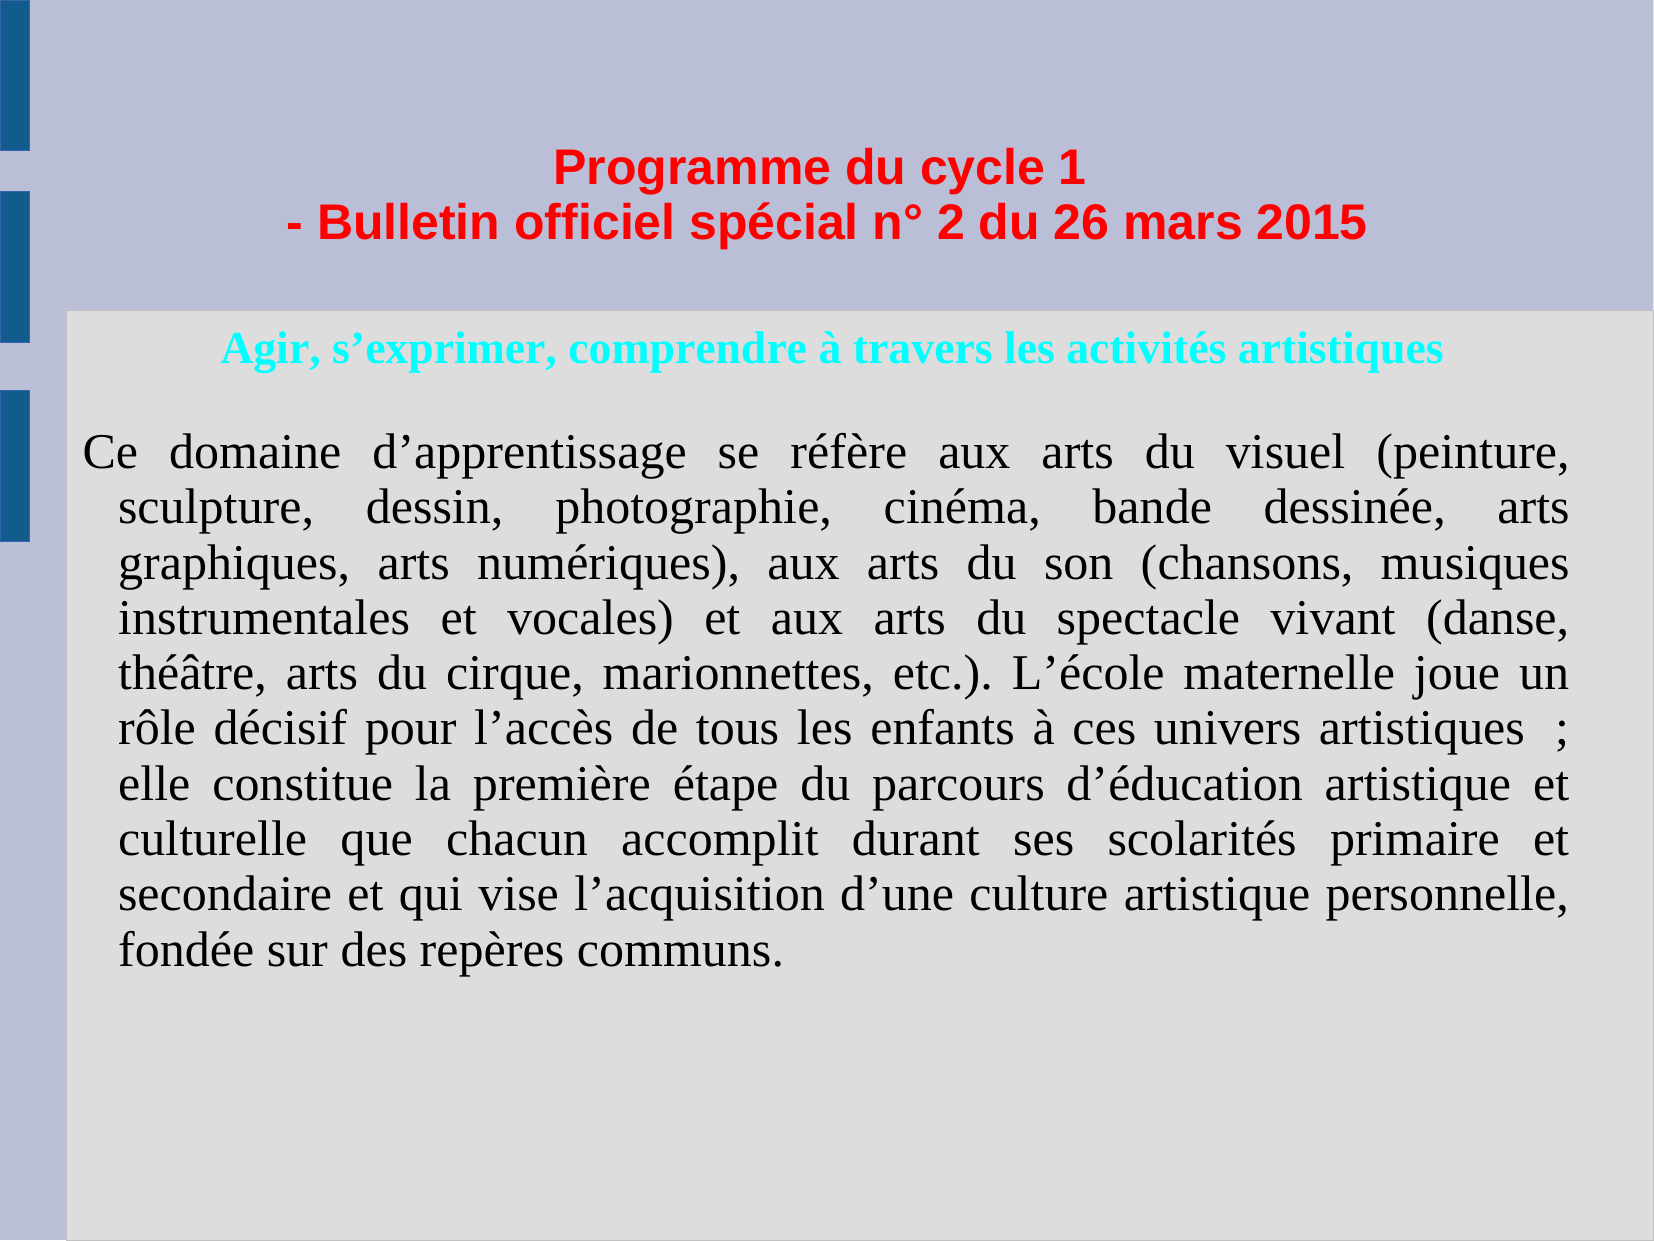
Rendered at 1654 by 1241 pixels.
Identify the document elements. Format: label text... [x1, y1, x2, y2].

title Programme du cycle 1 - Bulletin officiel spécial n° 2 du 26 mars 2015 [121, 91, 1534, 290]
subtitle Agir, s’exprimer, comprendre à travers les activités artistiques Ce domaine d’apprentissage se réfère aux arts du visuel (peinture, sculpture, dessin, photographie, cinéma, bande dessinée, arts graphiques, arts numériques), aux arts du son (chansons, musiques instrumentales et vocales) et aux arts du spectacle vivant (danse, théâtre, arts du cirque, marionnettes, etc.). L’école maternelle joue un rôle décisif pour l’accès de tous les enfants à ces univers artistiques ; elle constitue la première étape du parcours d’éducation artistique et culturelle que chacun accomplit durant ses scolarités primaire et secondaire et qui vise l’acquisition d’une culture artistique personnelle, fondée sur des repères communs. [82, 290, 1571, 1010]
